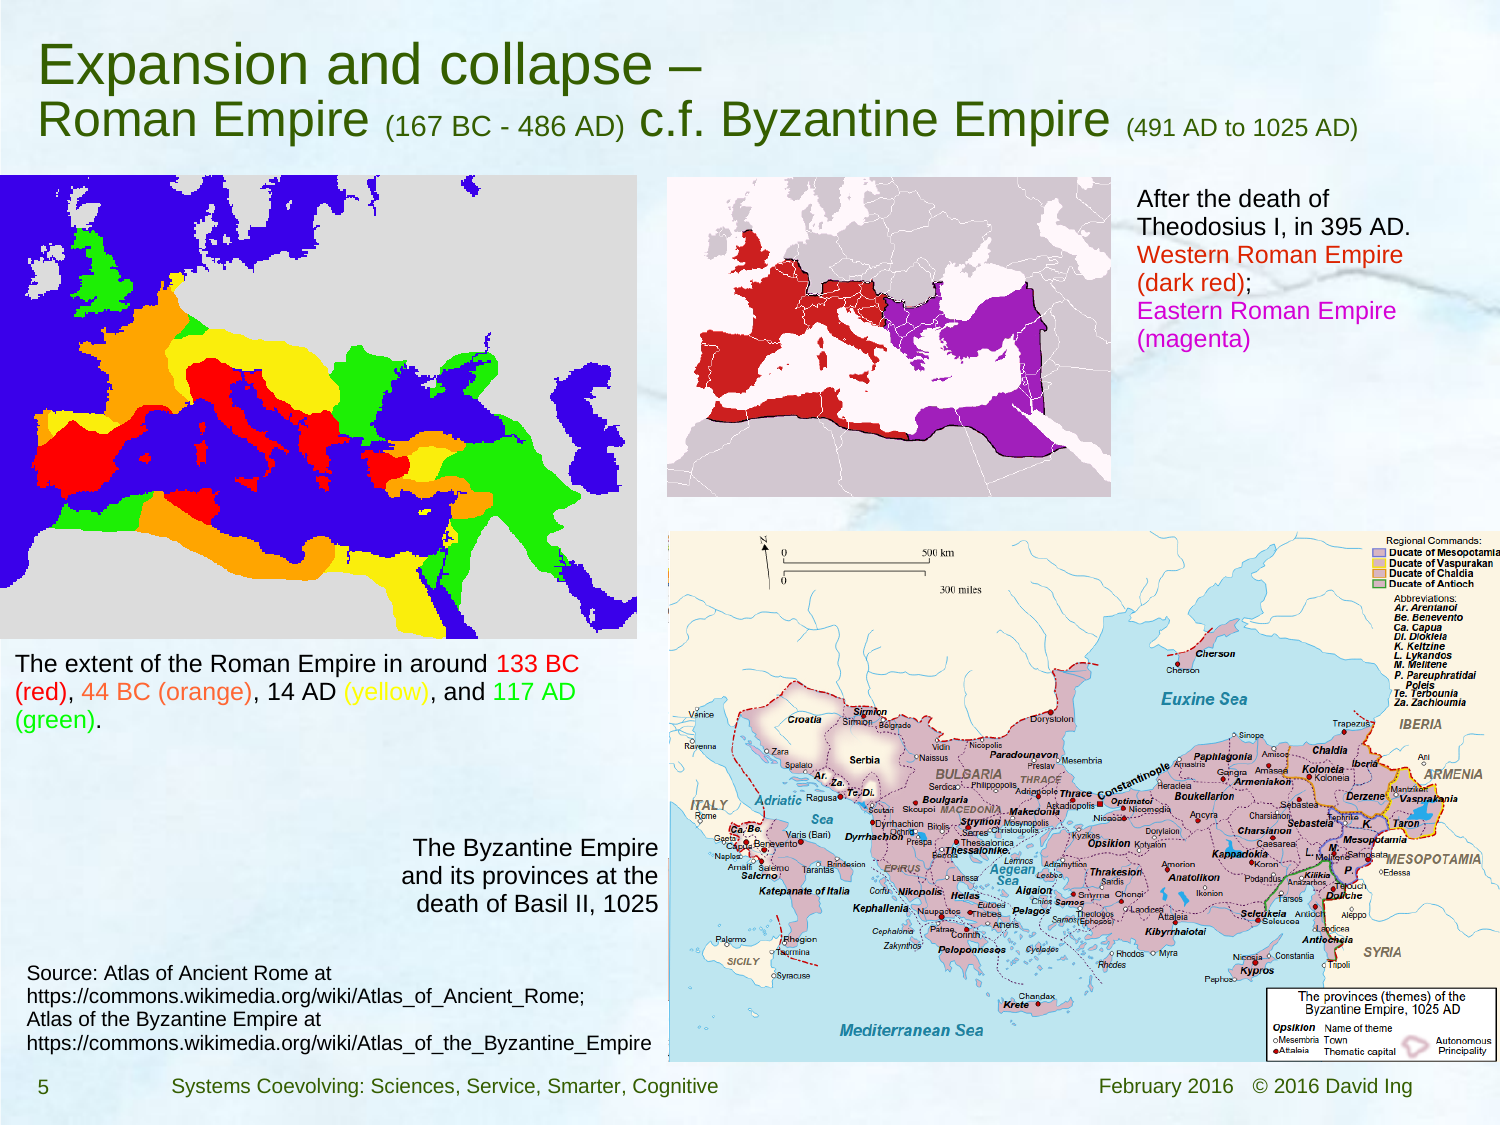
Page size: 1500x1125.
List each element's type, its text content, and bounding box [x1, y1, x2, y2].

title Expansion and collapse – Roman Empire (167 BC - 486 AD) c.f. Byzantine Empire (491 AD to 1025 AD) [37, 37, 1463, 176]
picture [0, 0, 1500, 1125]
text_box The Byzantine Empire and its provinces at the death of Basil II, 1025 [386, 826, 697, 944]
text_box After the death of Theodosius I, in 395 AD. Western Roman Empire (dark red); Eastern Roman Empire (magenta) [1122, 177, 1453, 394]
text_box Source: Atlas of Ancient Rome at https://commons.wikimedia.org/wiki/Atlas_of_Ancient_Rome; Atlas of the Byzantine Empire at https://commons.wikimedia.org/wiki/Atlas_of_the_Byzantine_Empire [11, 954, 669, 1063]
text_box The extent of the Roman Empire in around 133 BC (red), 44 BC (orange), 14 AD (yellow), and 117 AD (green). [0, 642, 638, 756]
